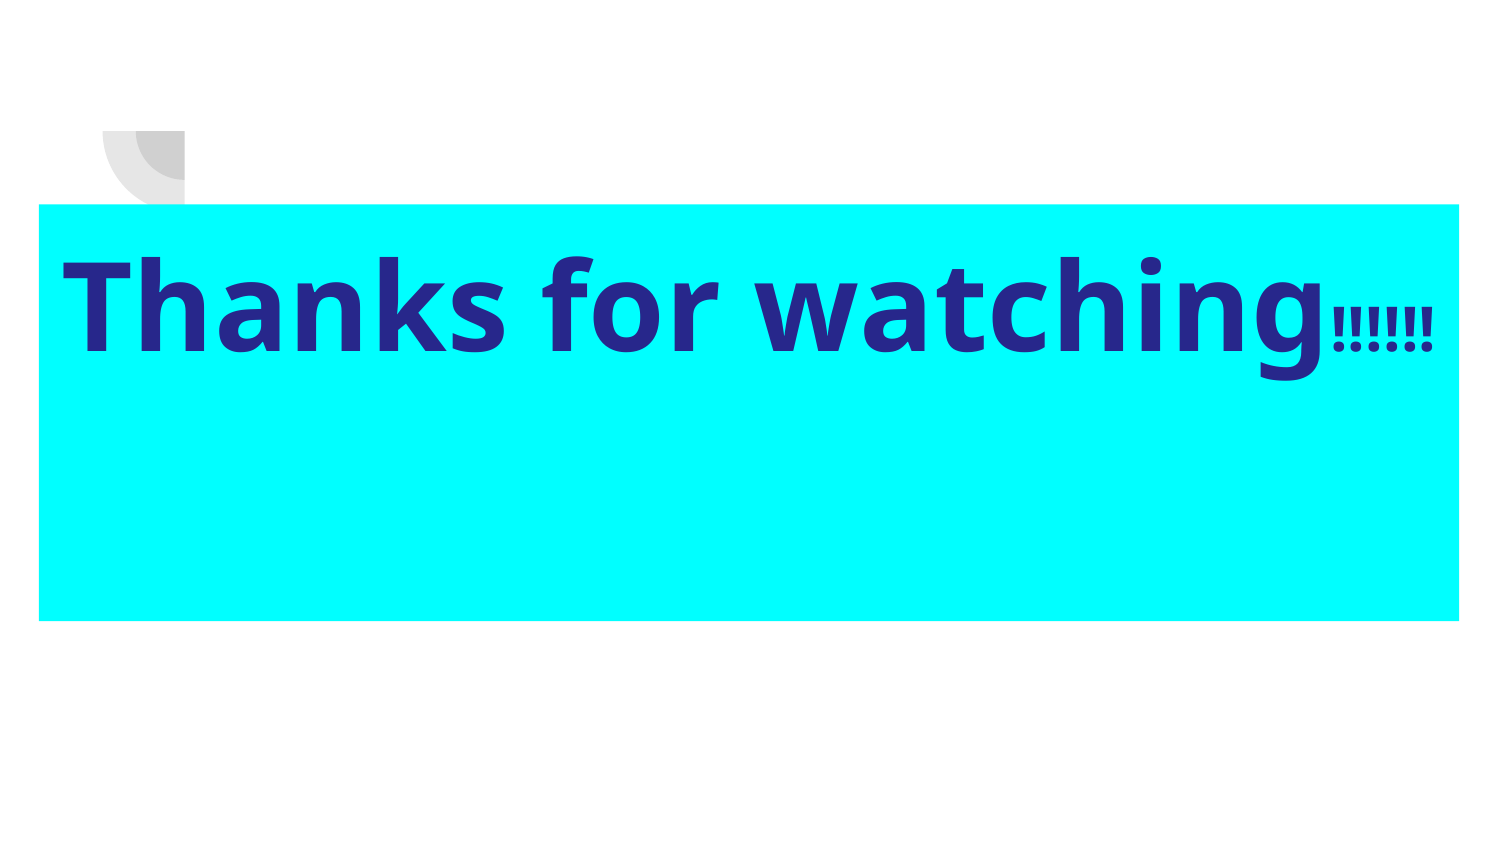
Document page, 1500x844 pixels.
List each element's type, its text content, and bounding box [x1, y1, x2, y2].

title Thanks for watching!!!!!! [38, 204, 1460, 622]
